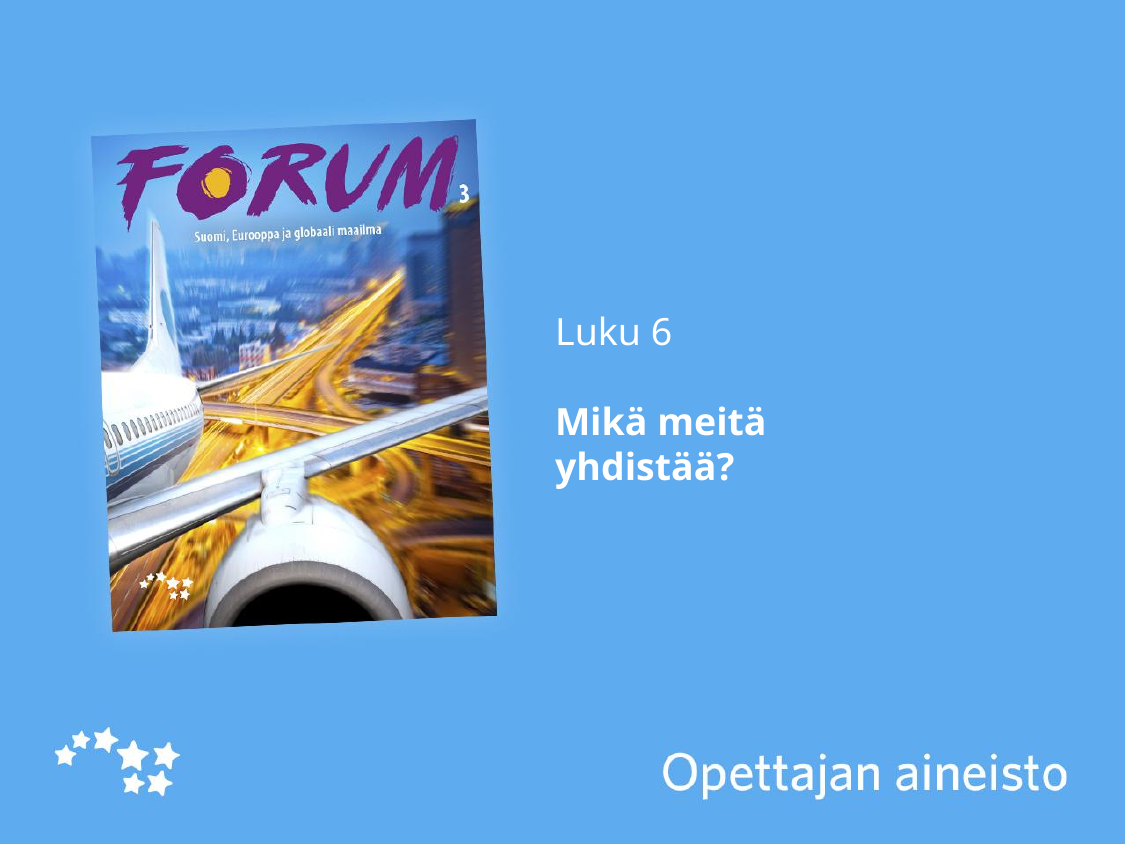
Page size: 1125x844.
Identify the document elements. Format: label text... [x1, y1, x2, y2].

text_box Luku 6 Mikä meitä yhdistää? [543, 302, 865, 414]
picture [0, 0, 1125, 844]
